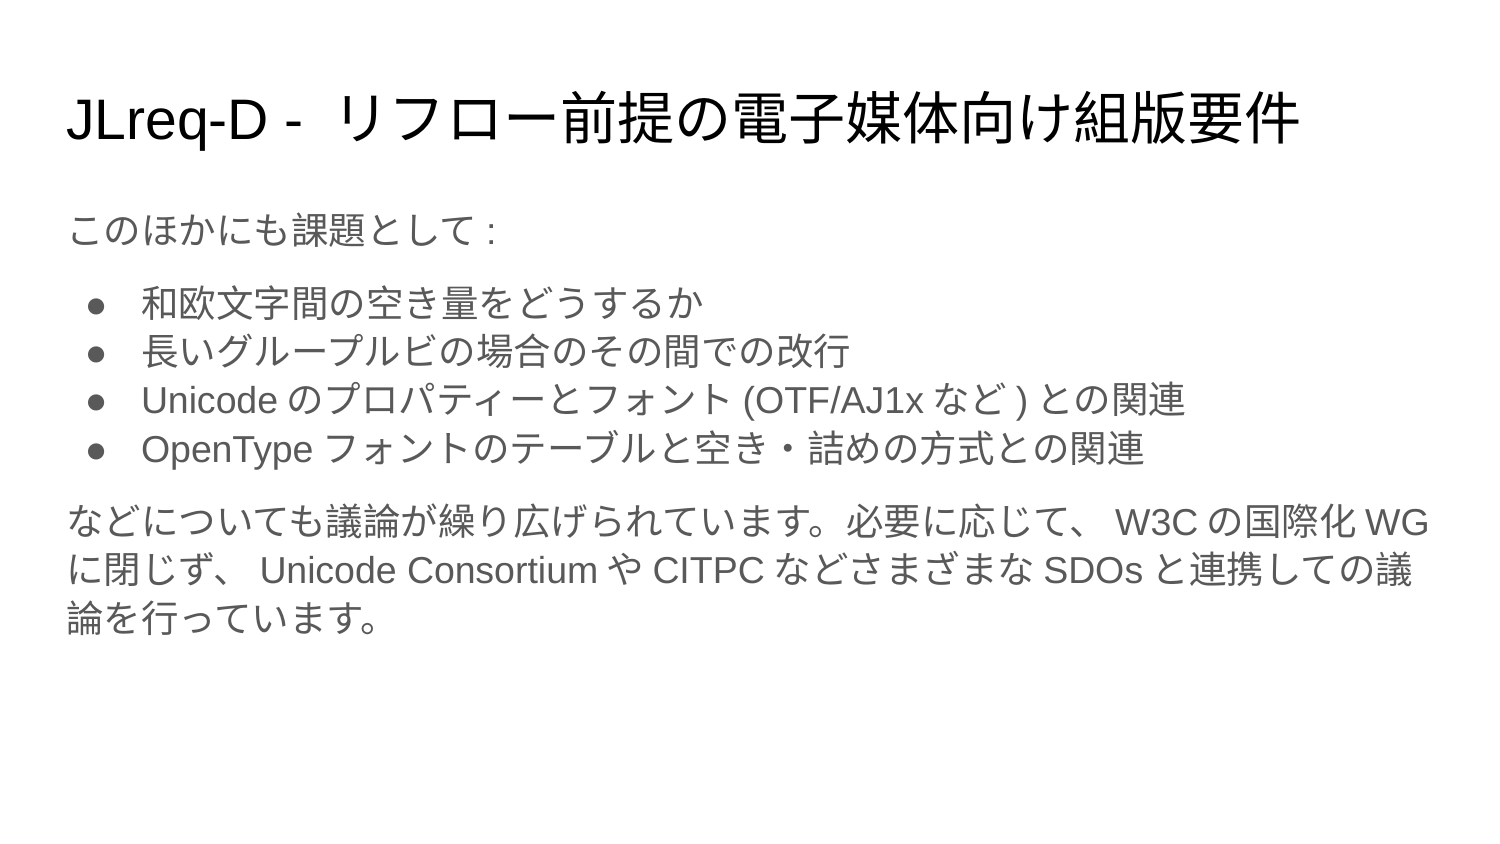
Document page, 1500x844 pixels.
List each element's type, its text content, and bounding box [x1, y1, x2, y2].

list このほかにも課題として: 和欧文字間の空き量をどうするか 長いグループルビの場合のその間での改行 Unicodeのプロパティーとフォント(OTF/AJ1xなど)との関連 OpenTypeフォントのテーブルと空き・詰めの方式との関連 などについても議論が繰り広げられています。必要に応じて、W3Cの国際化WGに閉じず、Unicode ConsortiumやCITPCなどさまざまなSDOsと連携しての議論を行っています。 [51, 189, 1457, 826]
title JLreq-D - リフロー前提の電子媒体向け組版要件 [51, 72, 1449, 167]
